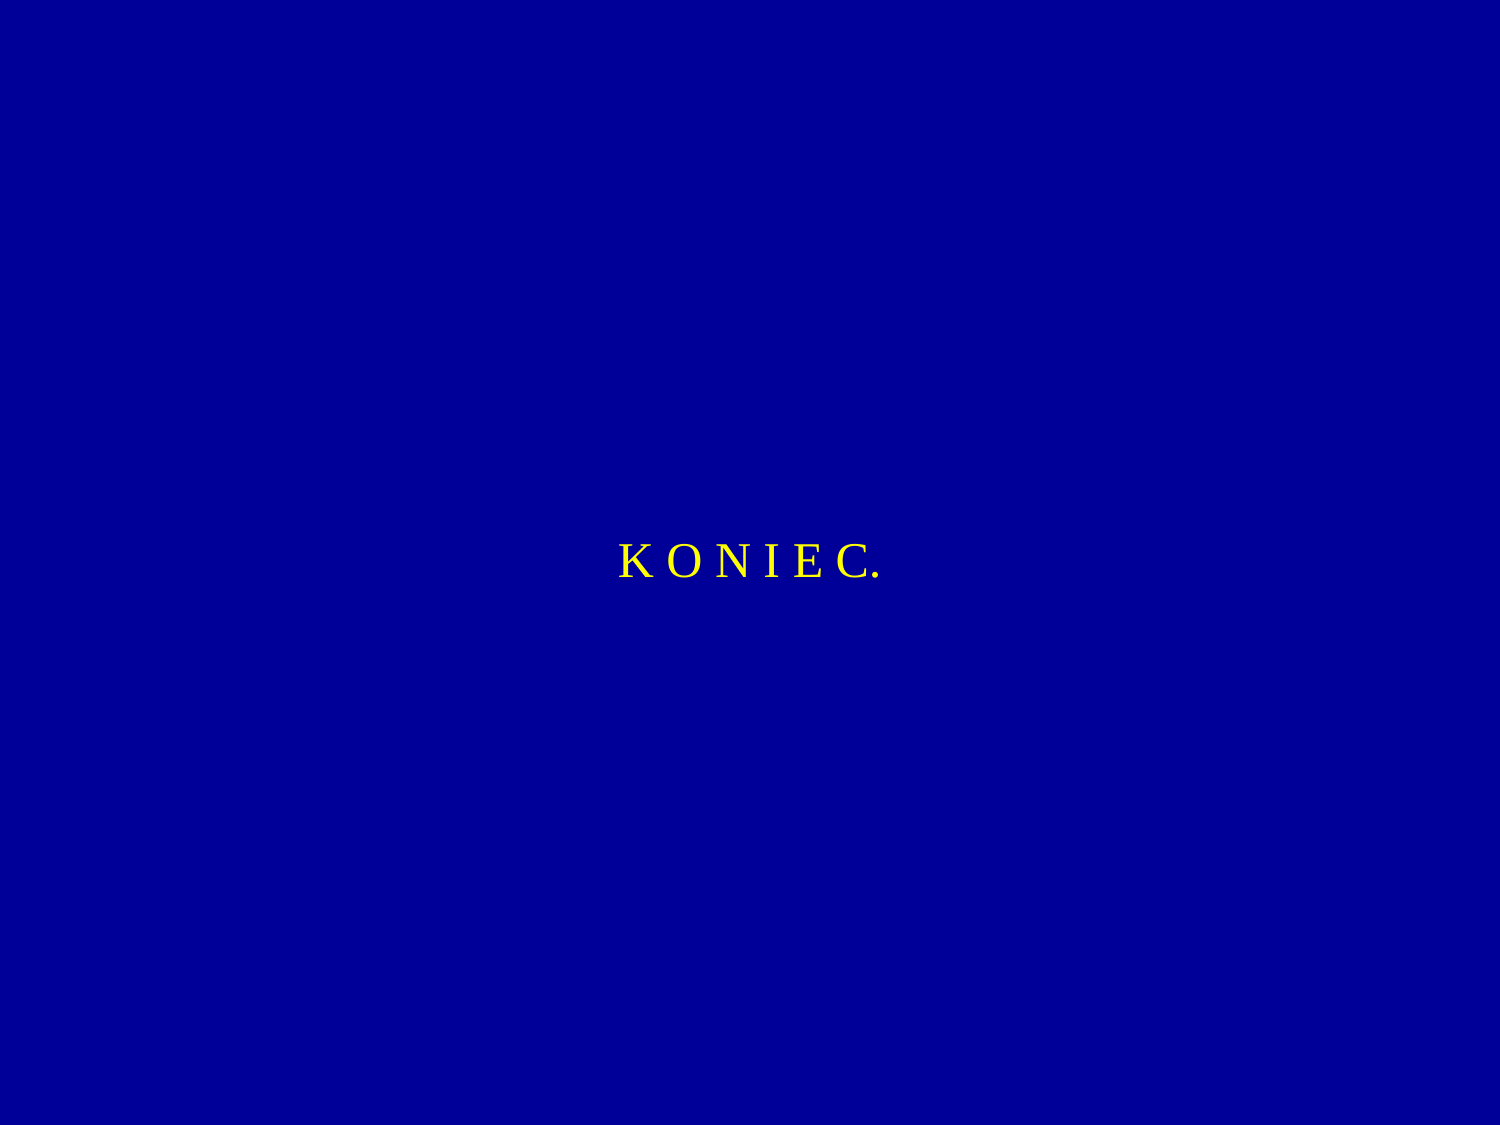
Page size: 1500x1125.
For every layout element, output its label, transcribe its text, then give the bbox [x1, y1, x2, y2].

text_box K O N I E C. [603, 524, 897, 596]
